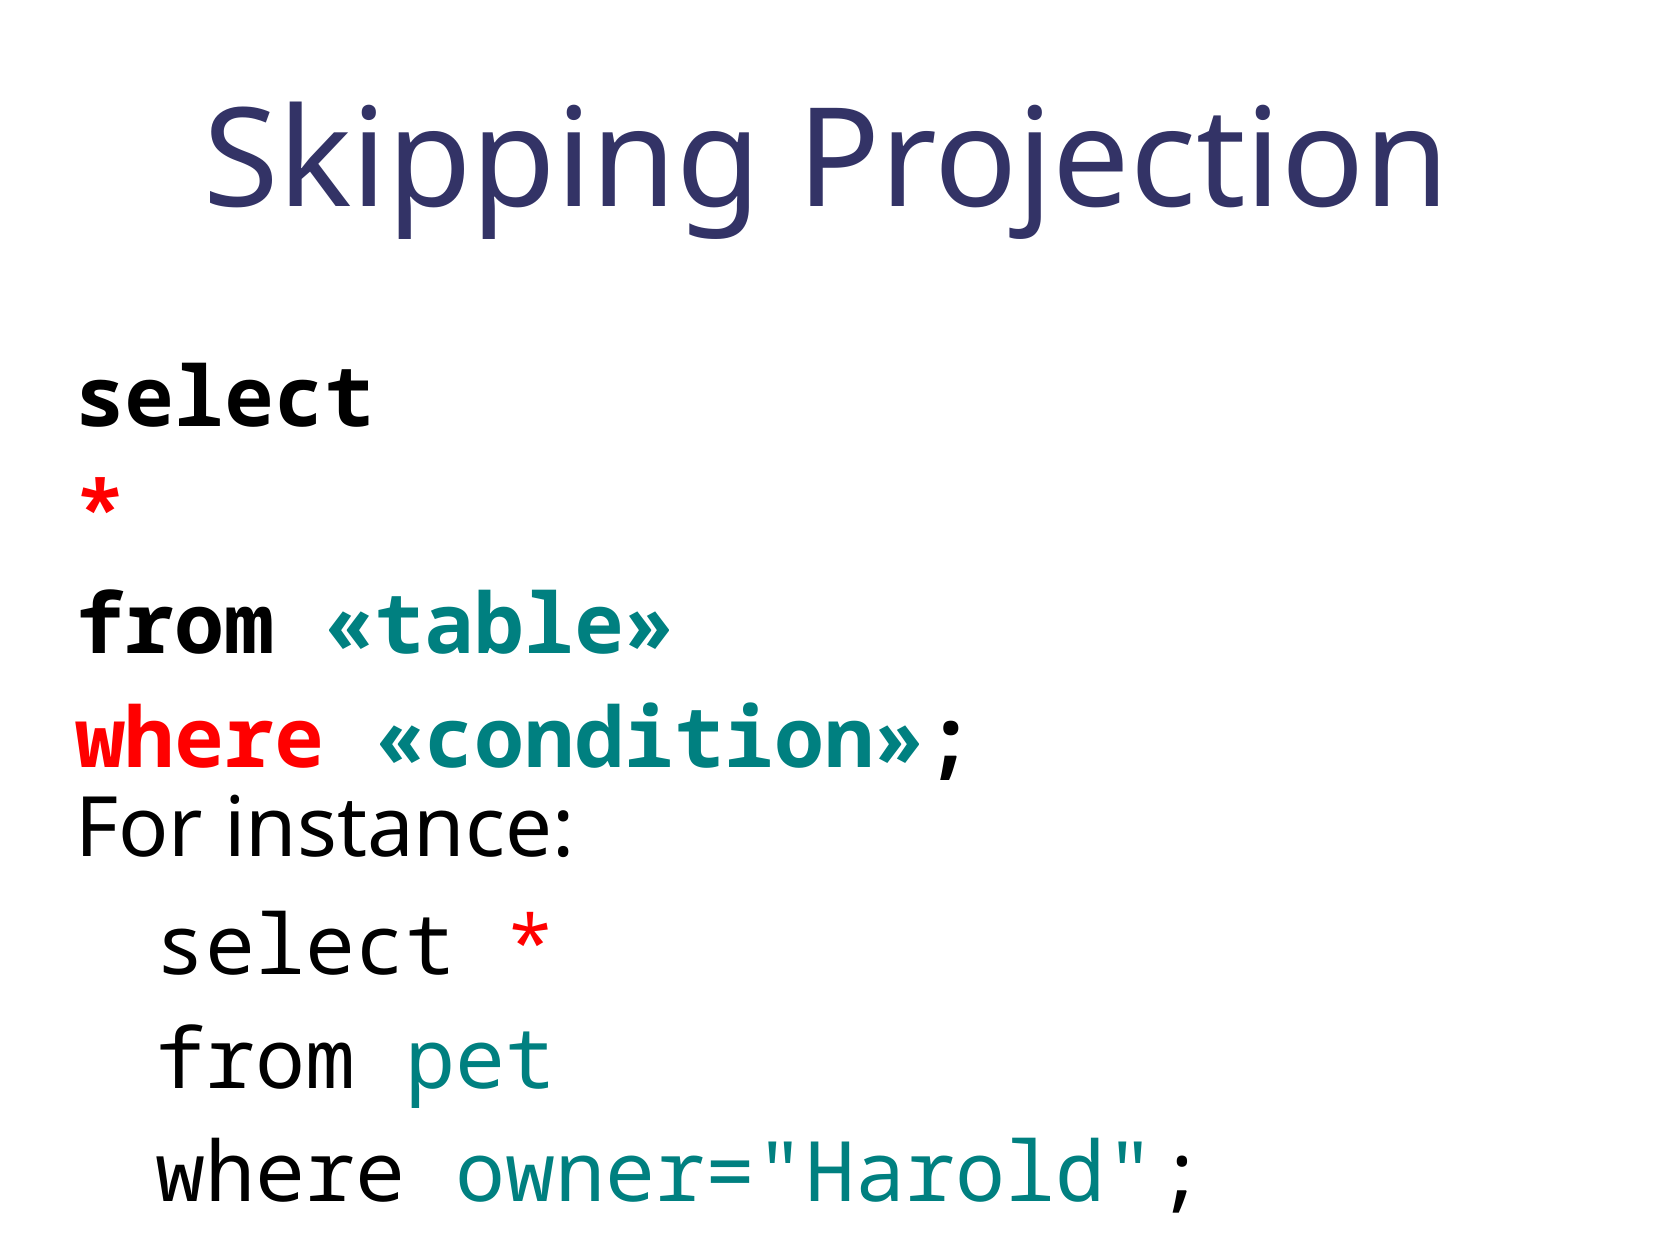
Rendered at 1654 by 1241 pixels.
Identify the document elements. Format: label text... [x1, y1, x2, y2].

text_box select * from pet where owner="Harold"; [155, 958, 1565, 1161]
text_box For instance: [75, 767, 1654, 958]
title Skipping Projection [82, 56, 1571, 250]
subtitle select * from «table» where «condition»; [75, 337, 1560, 722]
